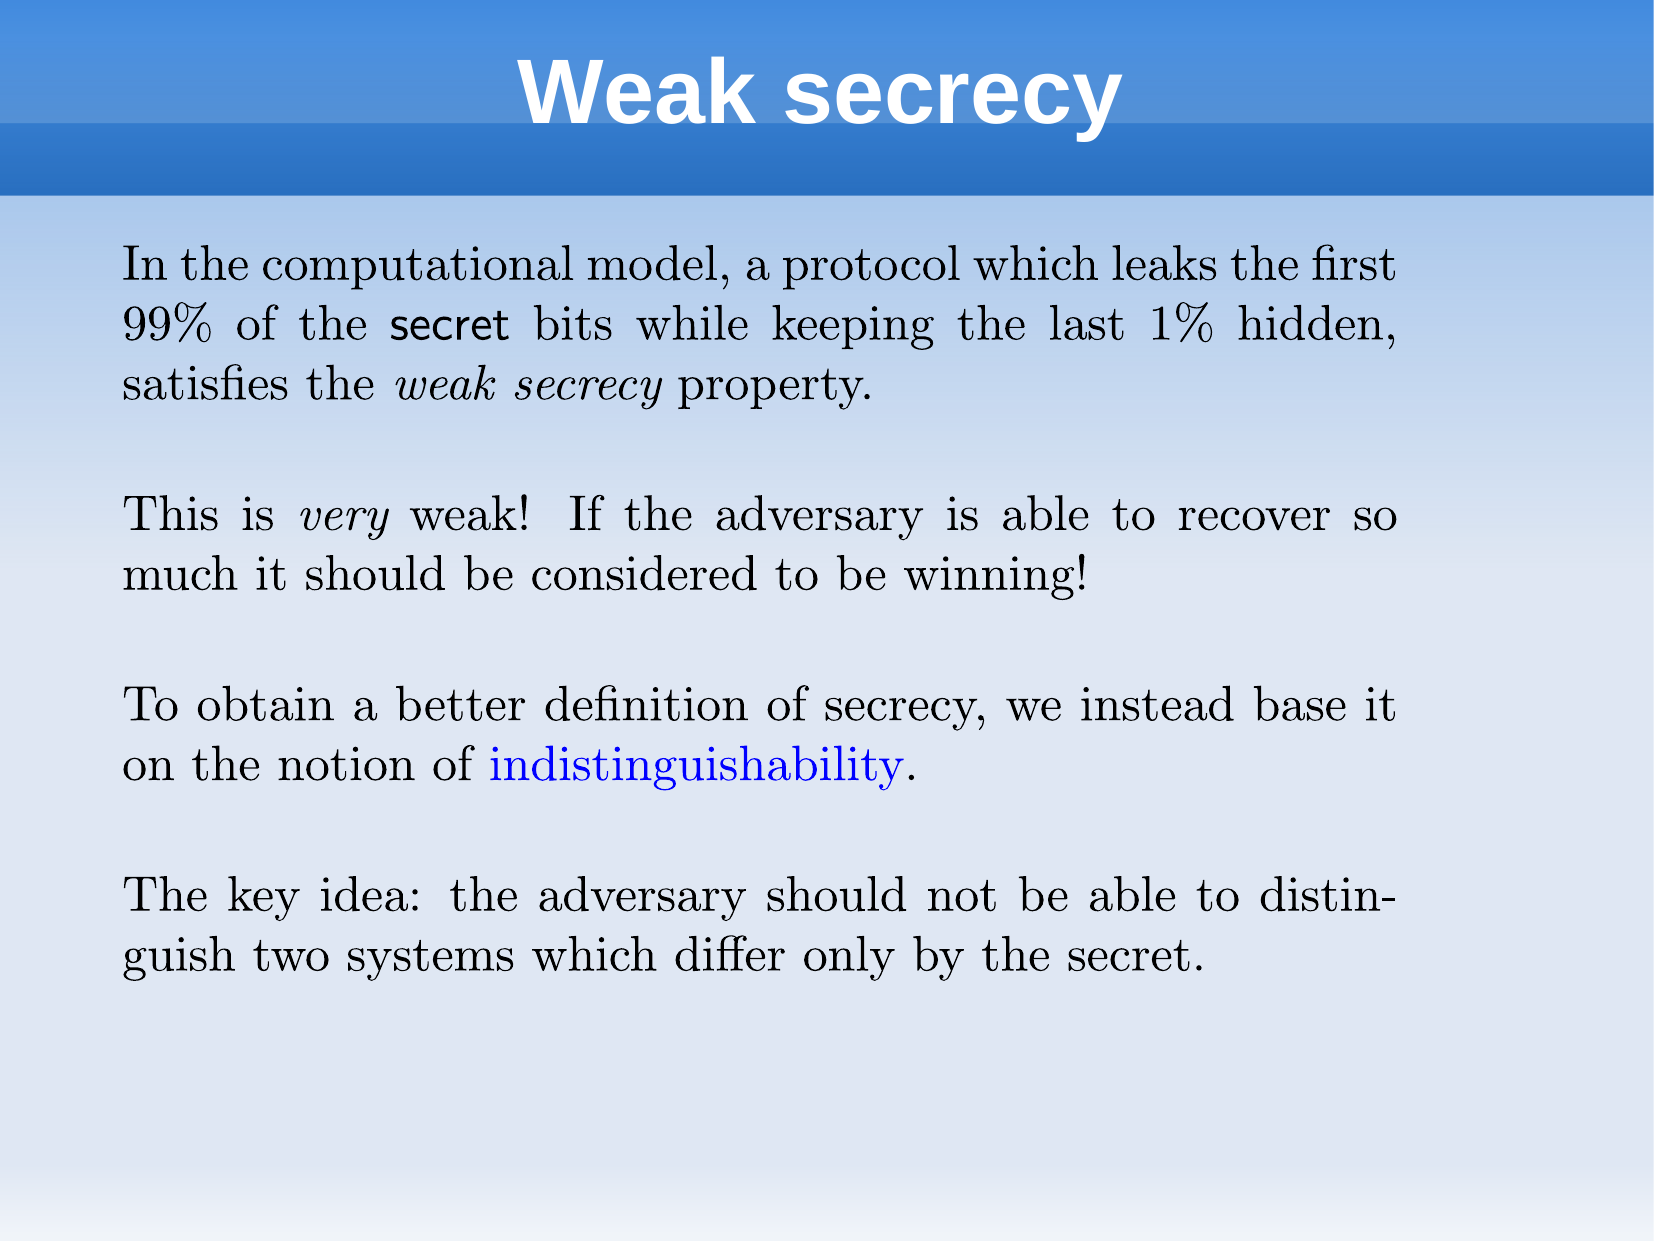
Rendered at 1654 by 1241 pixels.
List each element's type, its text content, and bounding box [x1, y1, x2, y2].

text_box [122, 244, 1398, 981]
title Weak secrecy [76, 0, 1565, 188]
picture [0, 0, 1654, 1241]
